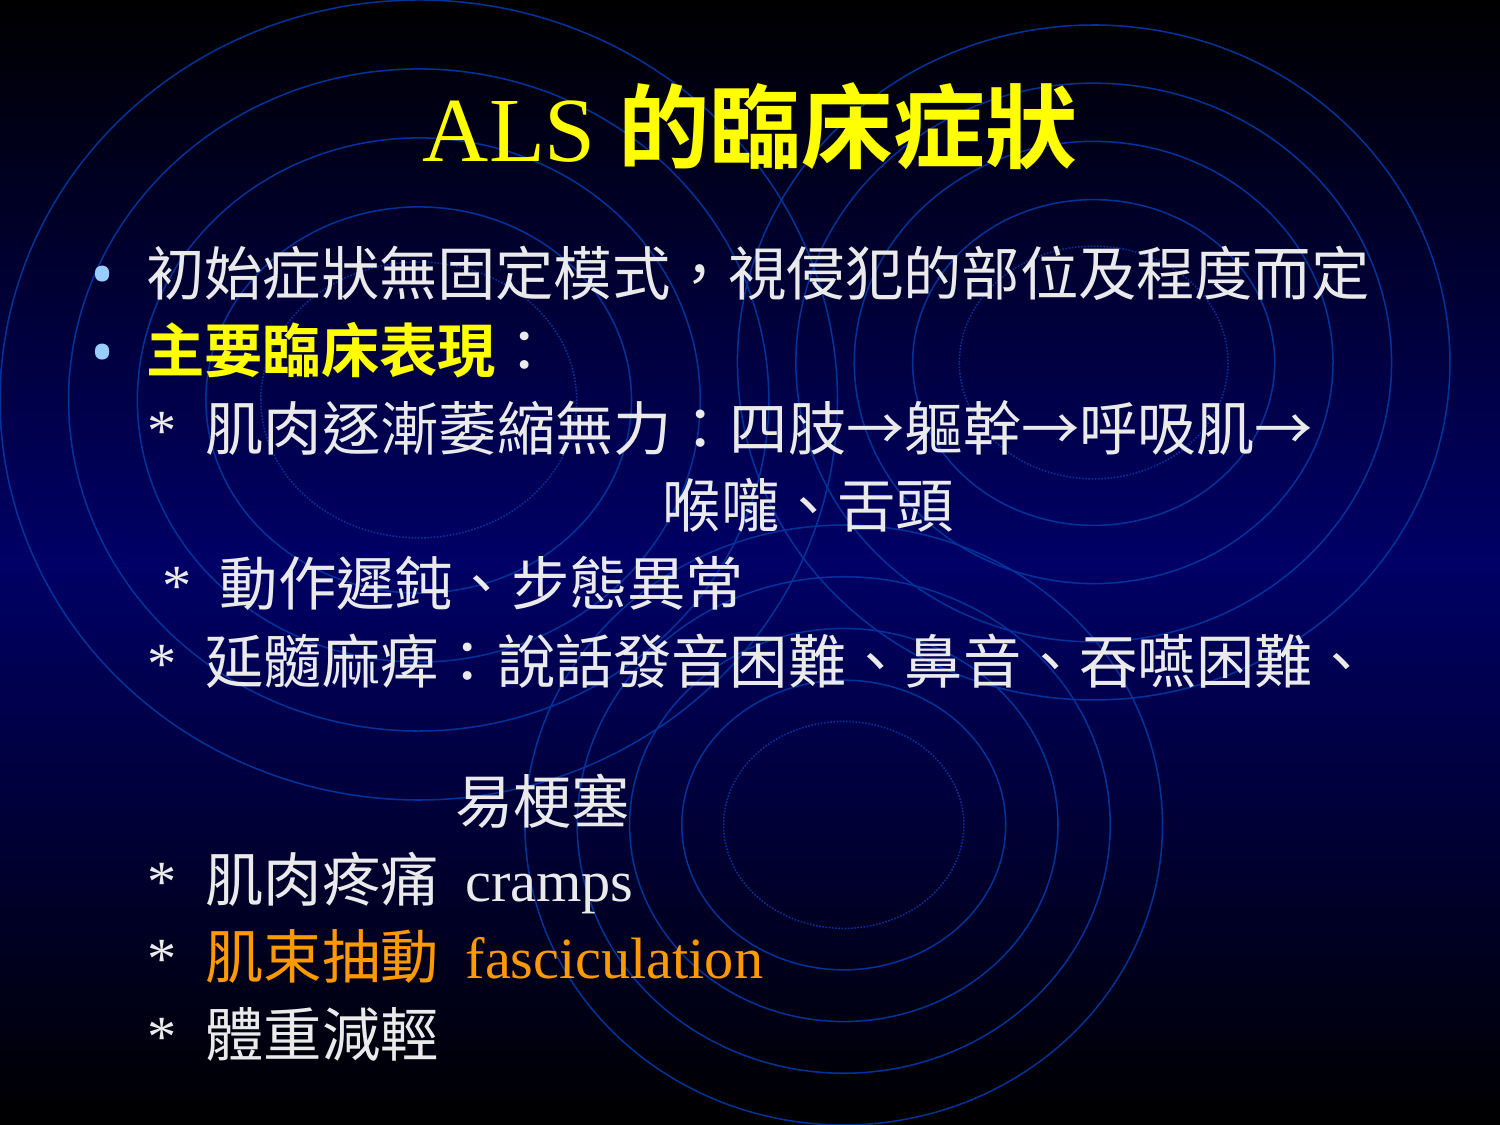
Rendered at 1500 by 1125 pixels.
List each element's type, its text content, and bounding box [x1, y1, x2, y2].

text_box ALS的臨床症狀 [113, 62, 1388, 187]
text_box 初始症狀無固定模式，視侵犯的部位及程度而定 主要臨床表現： * 肌肉逐漸萎縮無力：四肢→軀幹→呼吸肌→ 喉嚨、舌頭 * 動作遲鈍、步態異常 * 延髓麻痺：說話發音困難、鼻音、吞嚥困難、 易梗塞 * 肌肉疼痛 cramps * 肌束抽動 fasciculation * 體重減輕 [75, 238, 1413, 1000]
